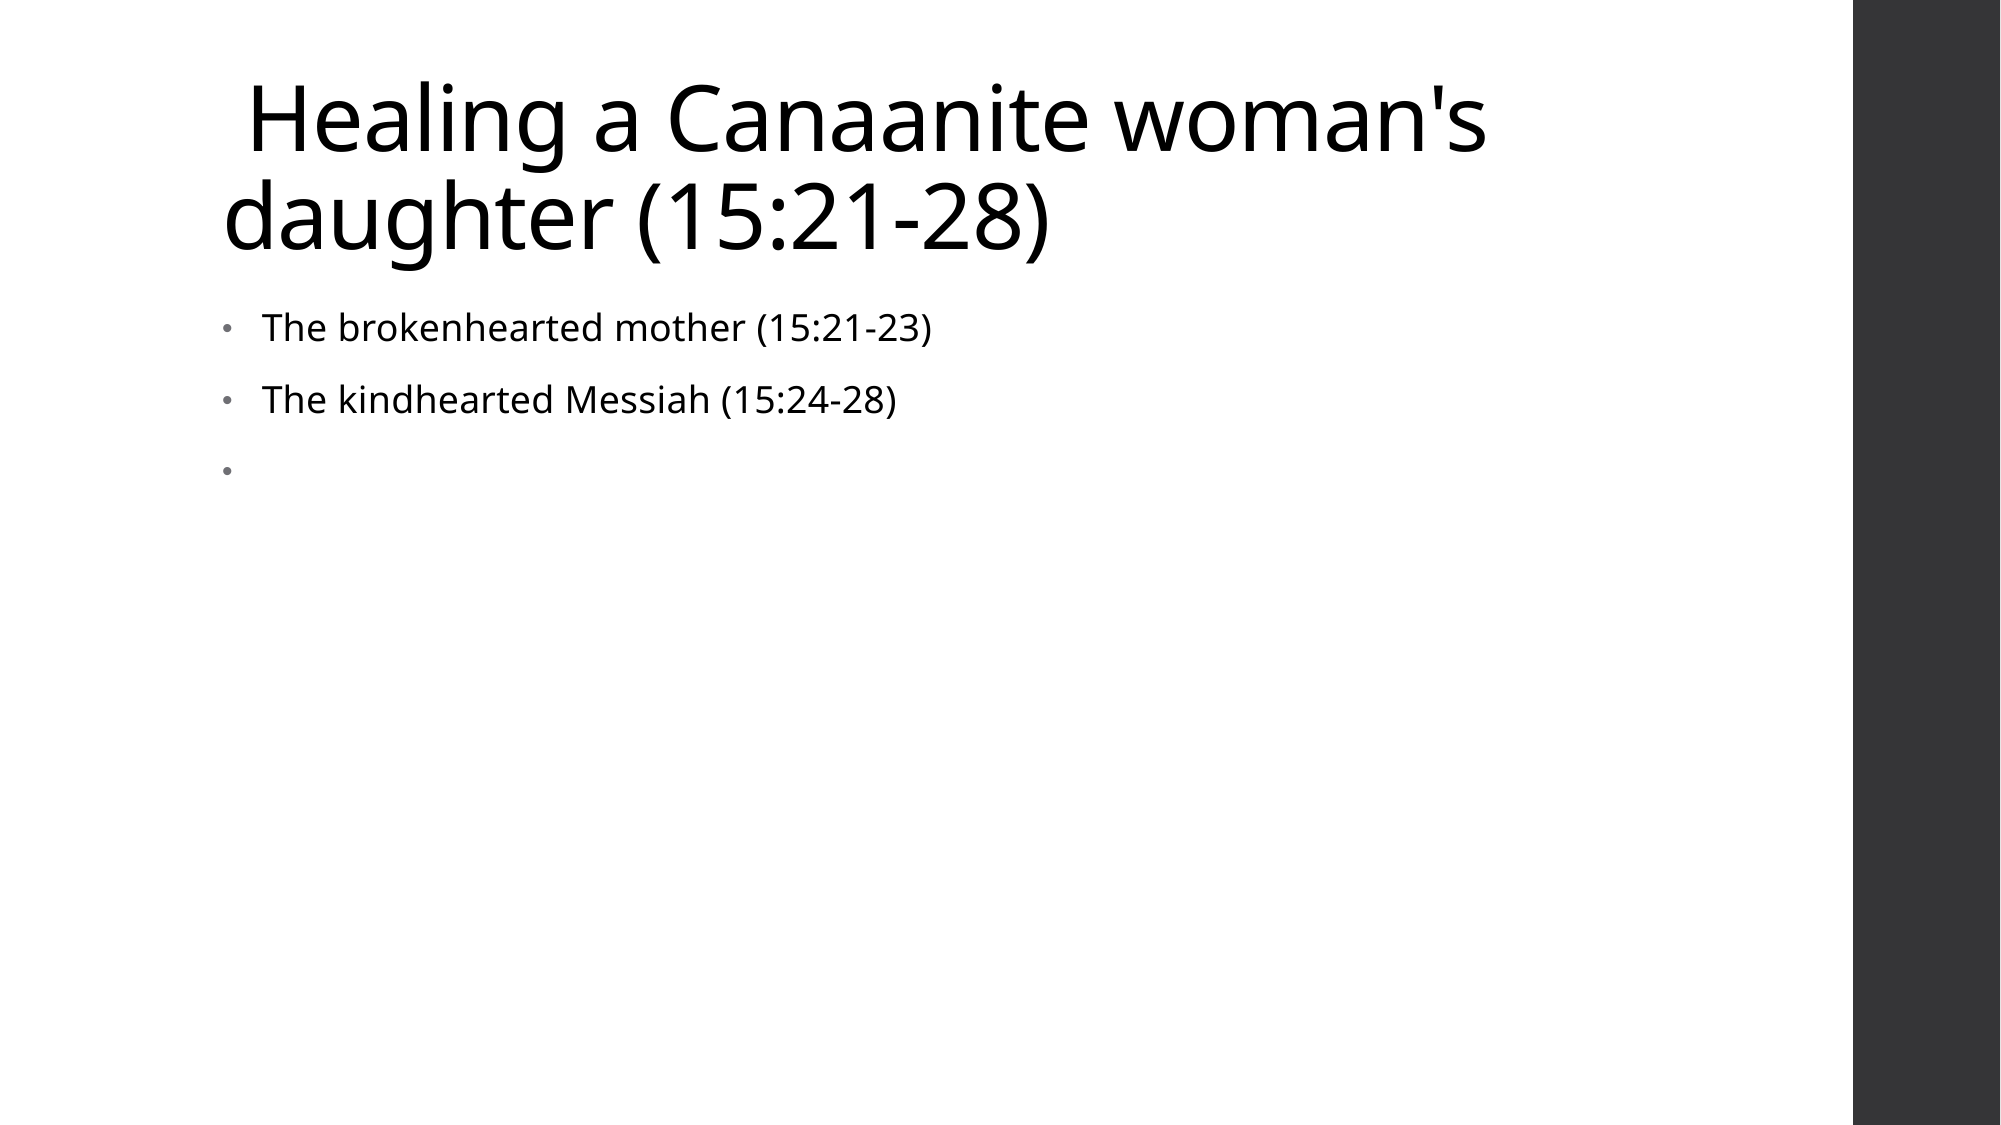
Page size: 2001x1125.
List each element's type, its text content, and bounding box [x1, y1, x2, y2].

title Healing a Canaanite woman's daughter (15:21-28) [206, 60, 1797, 278]
list The brokenhearted mother (15:21-23) The kindhearted Messiah (15:24-28) [206, 299, 1617, 1014]
